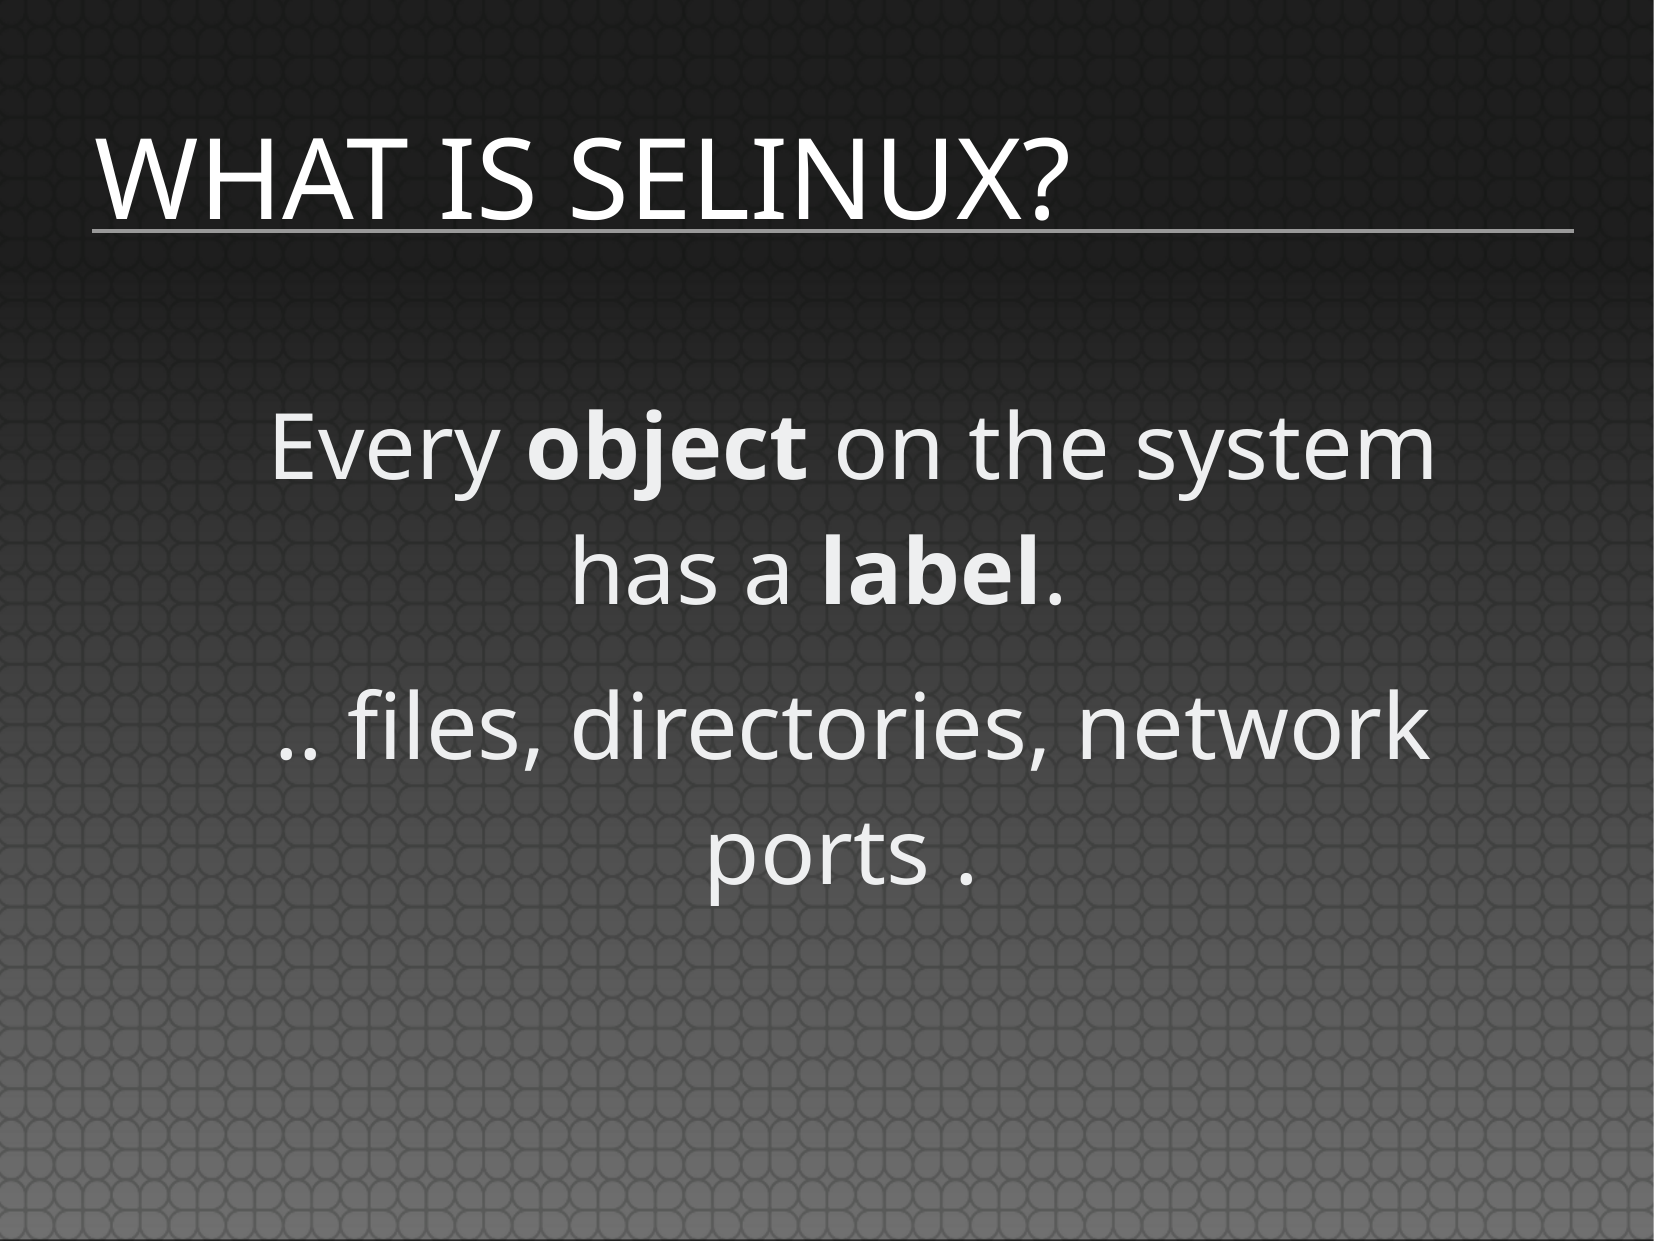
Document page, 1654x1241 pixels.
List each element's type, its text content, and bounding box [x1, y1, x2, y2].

list Every object on the system has a label. .. files, directories, network ports . [112, 227, 1501, 1163]
title WHAT IS SELINUX? [94, 100, 1426, 251]
picture [0, 0, 1654, 1241]
